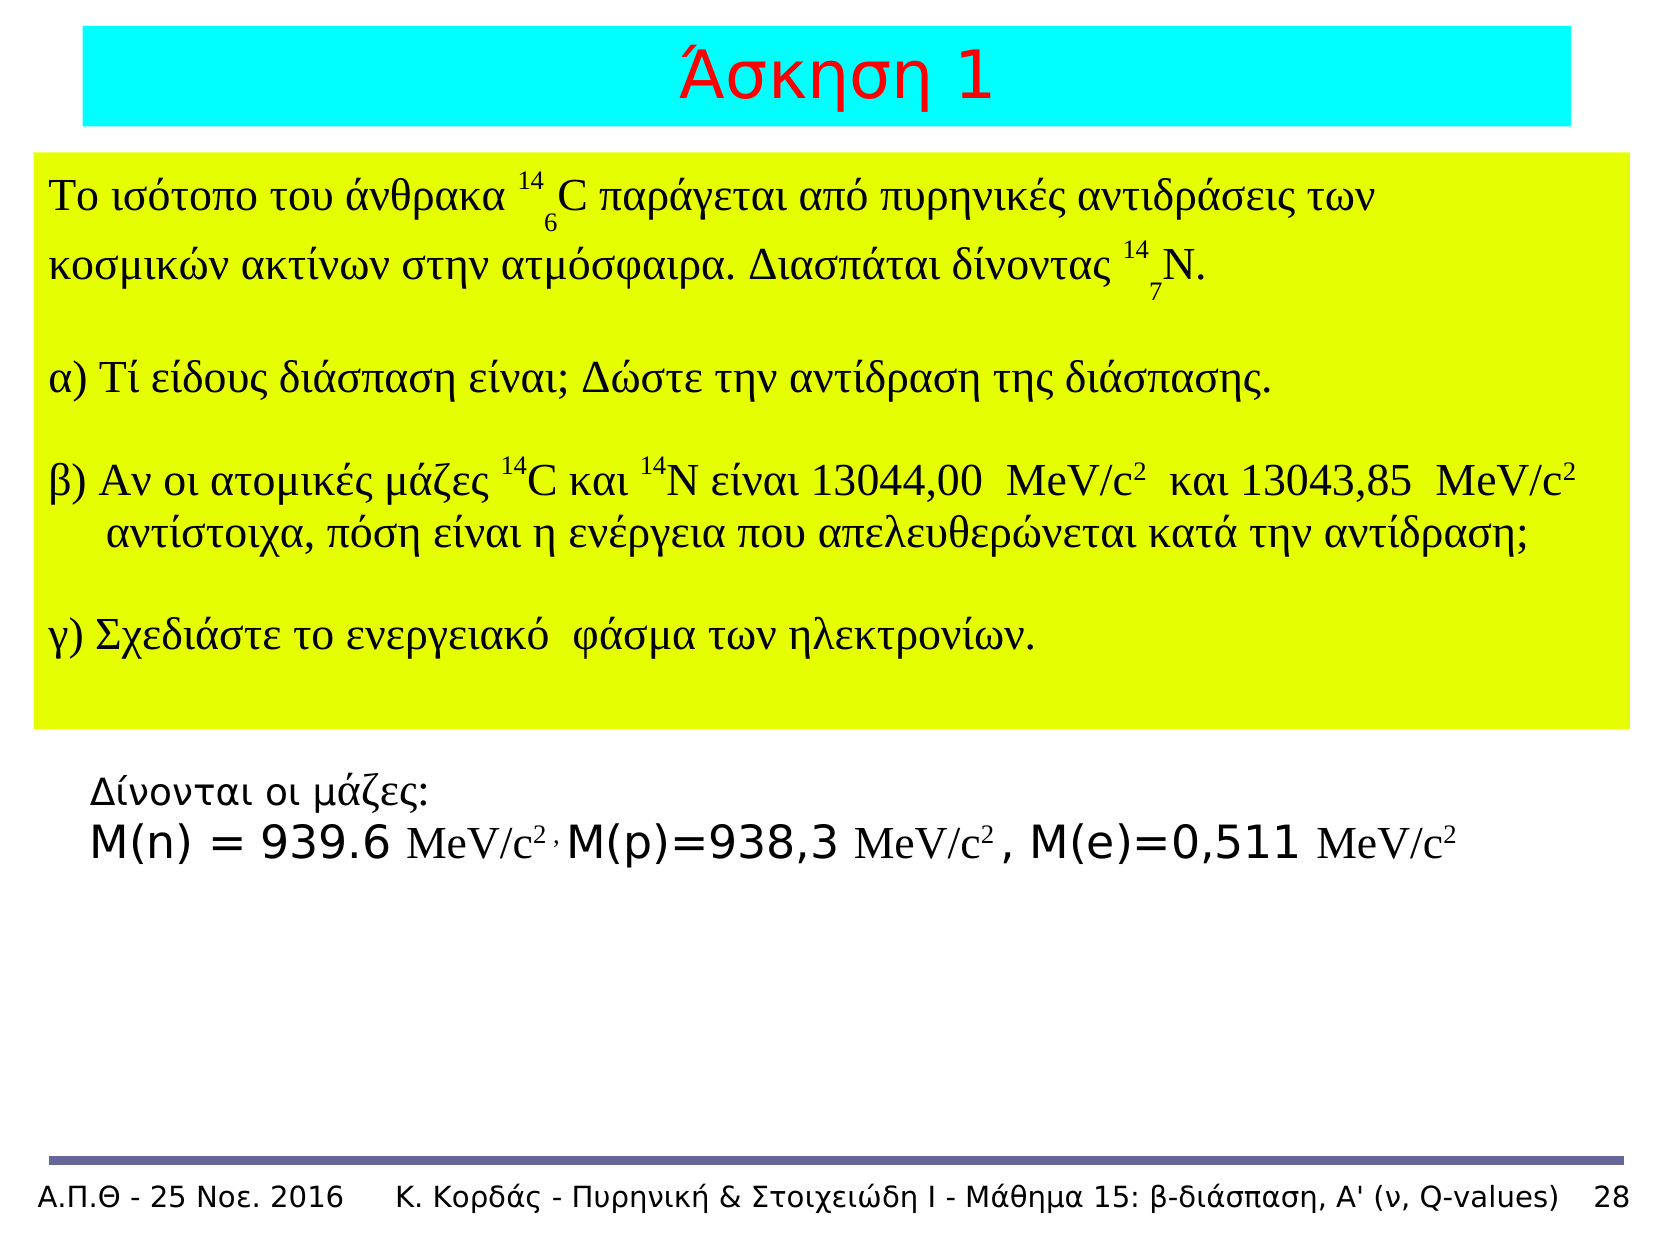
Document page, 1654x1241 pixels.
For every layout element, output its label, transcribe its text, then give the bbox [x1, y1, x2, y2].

title Άσκηση 1 [82, 25, 1571, 127]
text_box Δίνονται οι μάζες: M(n) = 939.6 MeV/c2 , M(p)=938,3 MeV/c2 , M(e)=0,511 MeV/c2 [75, 753, 1576, 917]
text_box Το ισότοπο του άνθρακα 146C παράγεται από πυρηνικές αντιδράσεις των κοσμικών ακτίνων στην ατμόσφαιρα. Διασπάται δίνοντας 147N. α) Τί είδους διάσπαση είναι; Δώστε την αντίδραση της διάσπασης. β) Αν οι ατομικές μάζες 14C και 14Ν είναι 13044,00 MeV/c2 και 13043,85 MeV/c2 αντίστοιχα, πόση είναι η ενέργεια που απελευθερώνεται κατά την αντίδραση; γ) Σχεδιάστε το ενεργειακό φάσμα των ηλεκτρονίων. [33, 152, 1630, 730]
